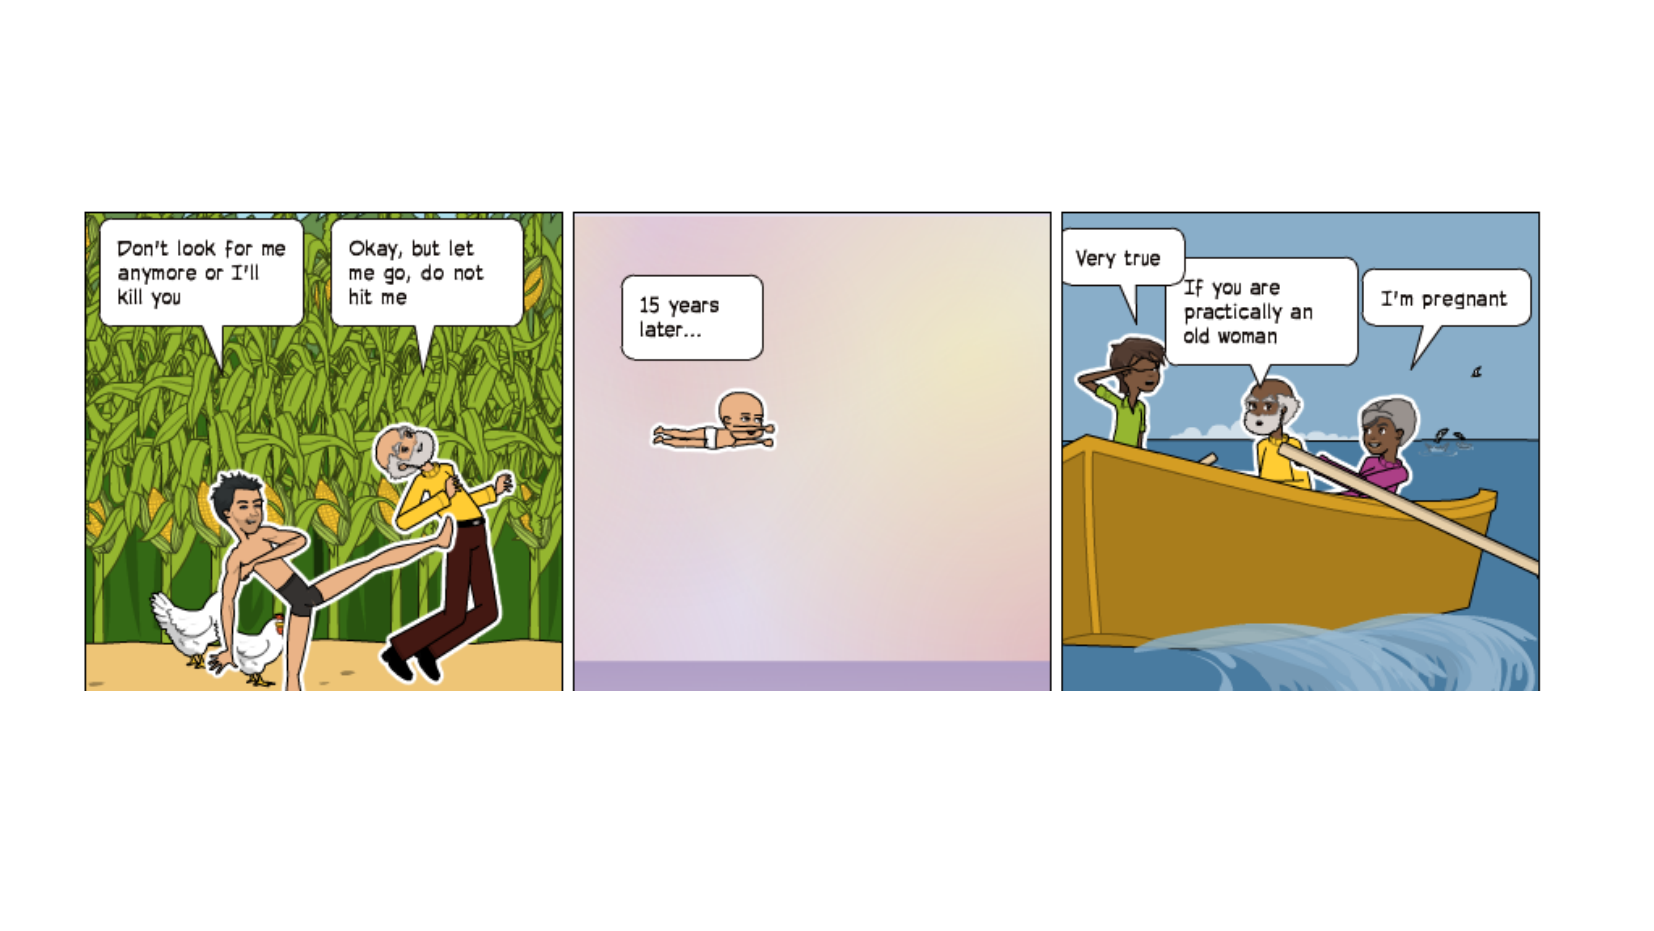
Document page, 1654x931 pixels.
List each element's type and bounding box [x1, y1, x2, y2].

picture [59, 200, 1542, 691]
